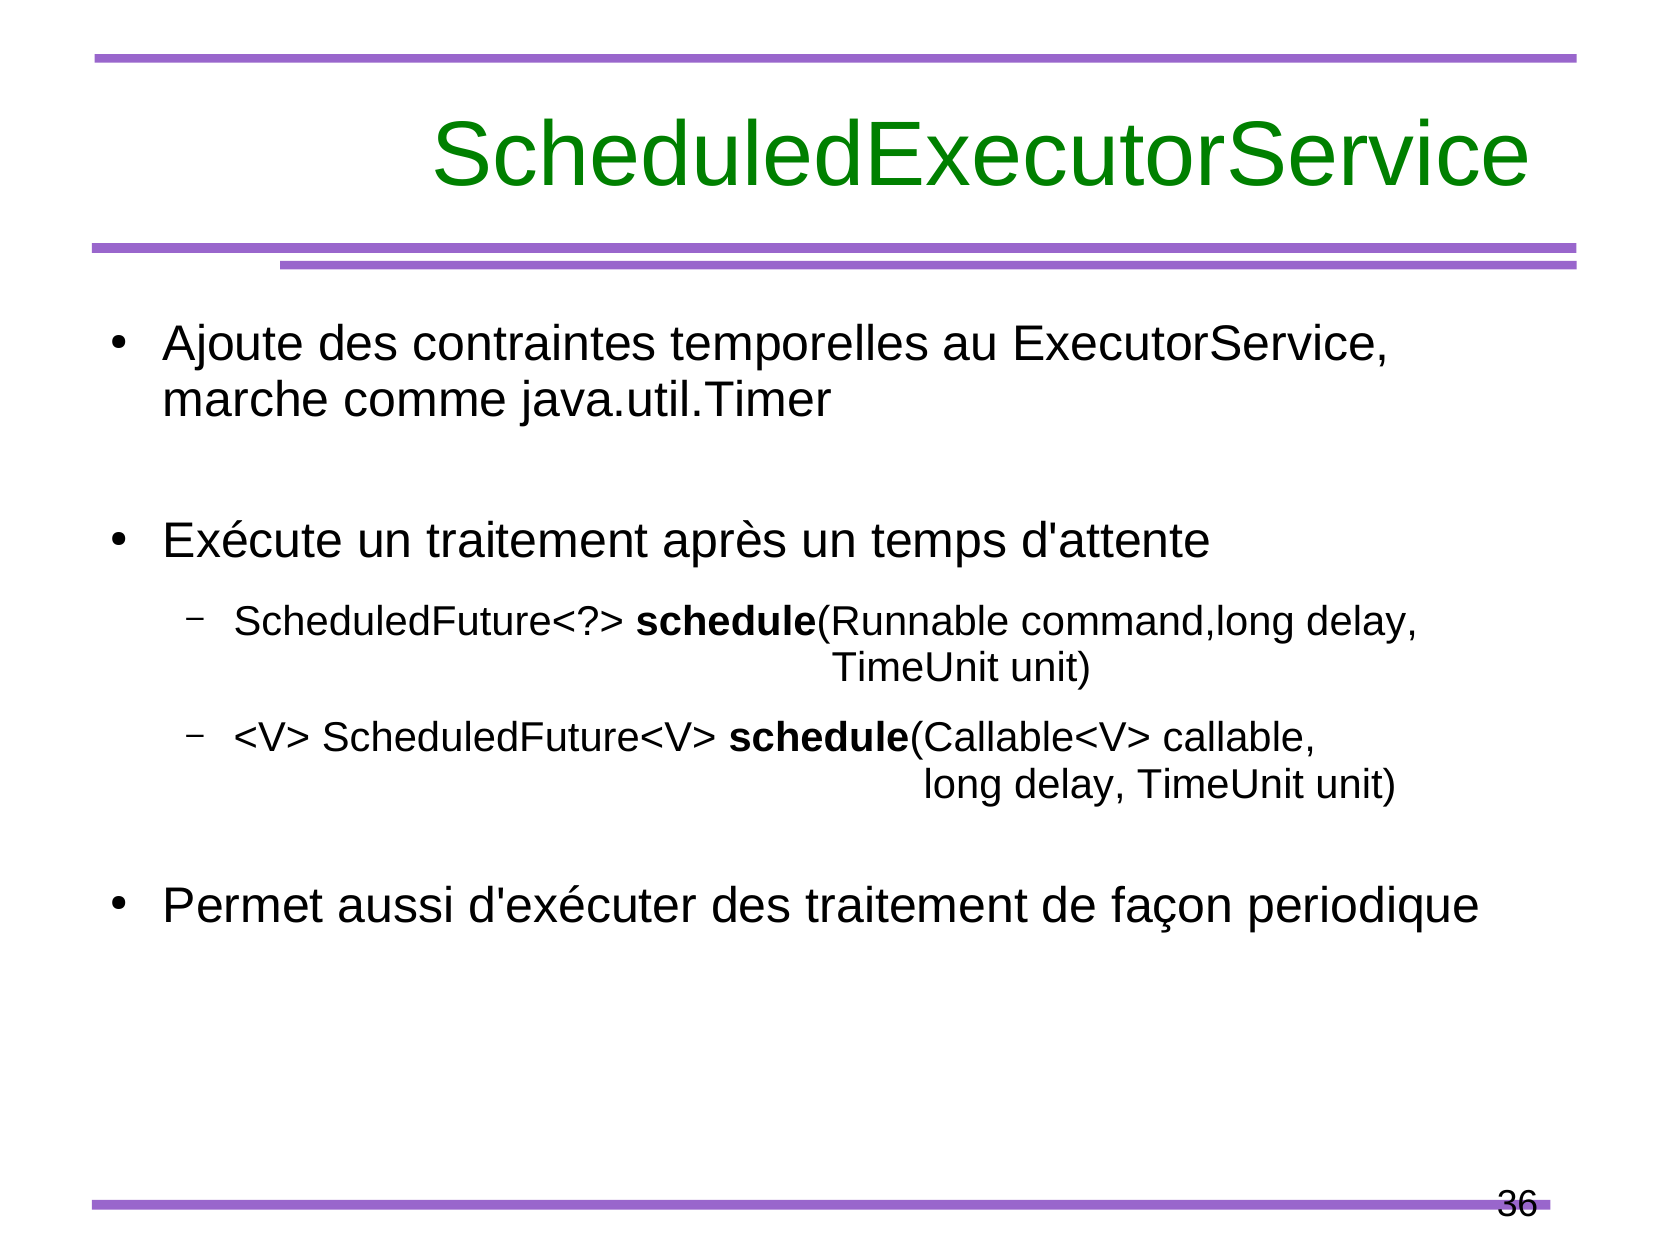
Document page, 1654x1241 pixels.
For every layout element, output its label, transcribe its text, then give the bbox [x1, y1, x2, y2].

title ScheduledExecutorService [121, 49, 1534, 257]
text_box [192, 537, 1347, 1241]
list Ajoute des contraintes temporelles au ExecutorService, marche comme java.util.Timer Exécute un traitement après un temps d'attente ScheduledFuture<?> schedule(Runnable command,long delay, TimeUnit unit) <V> ScheduledFuture<V> schedule(Callable<V> callable, long delay, TimeUnit unit) Permet aussi d'exécuter des traitement de façon periodique [92, 315, 1563, 1163]
